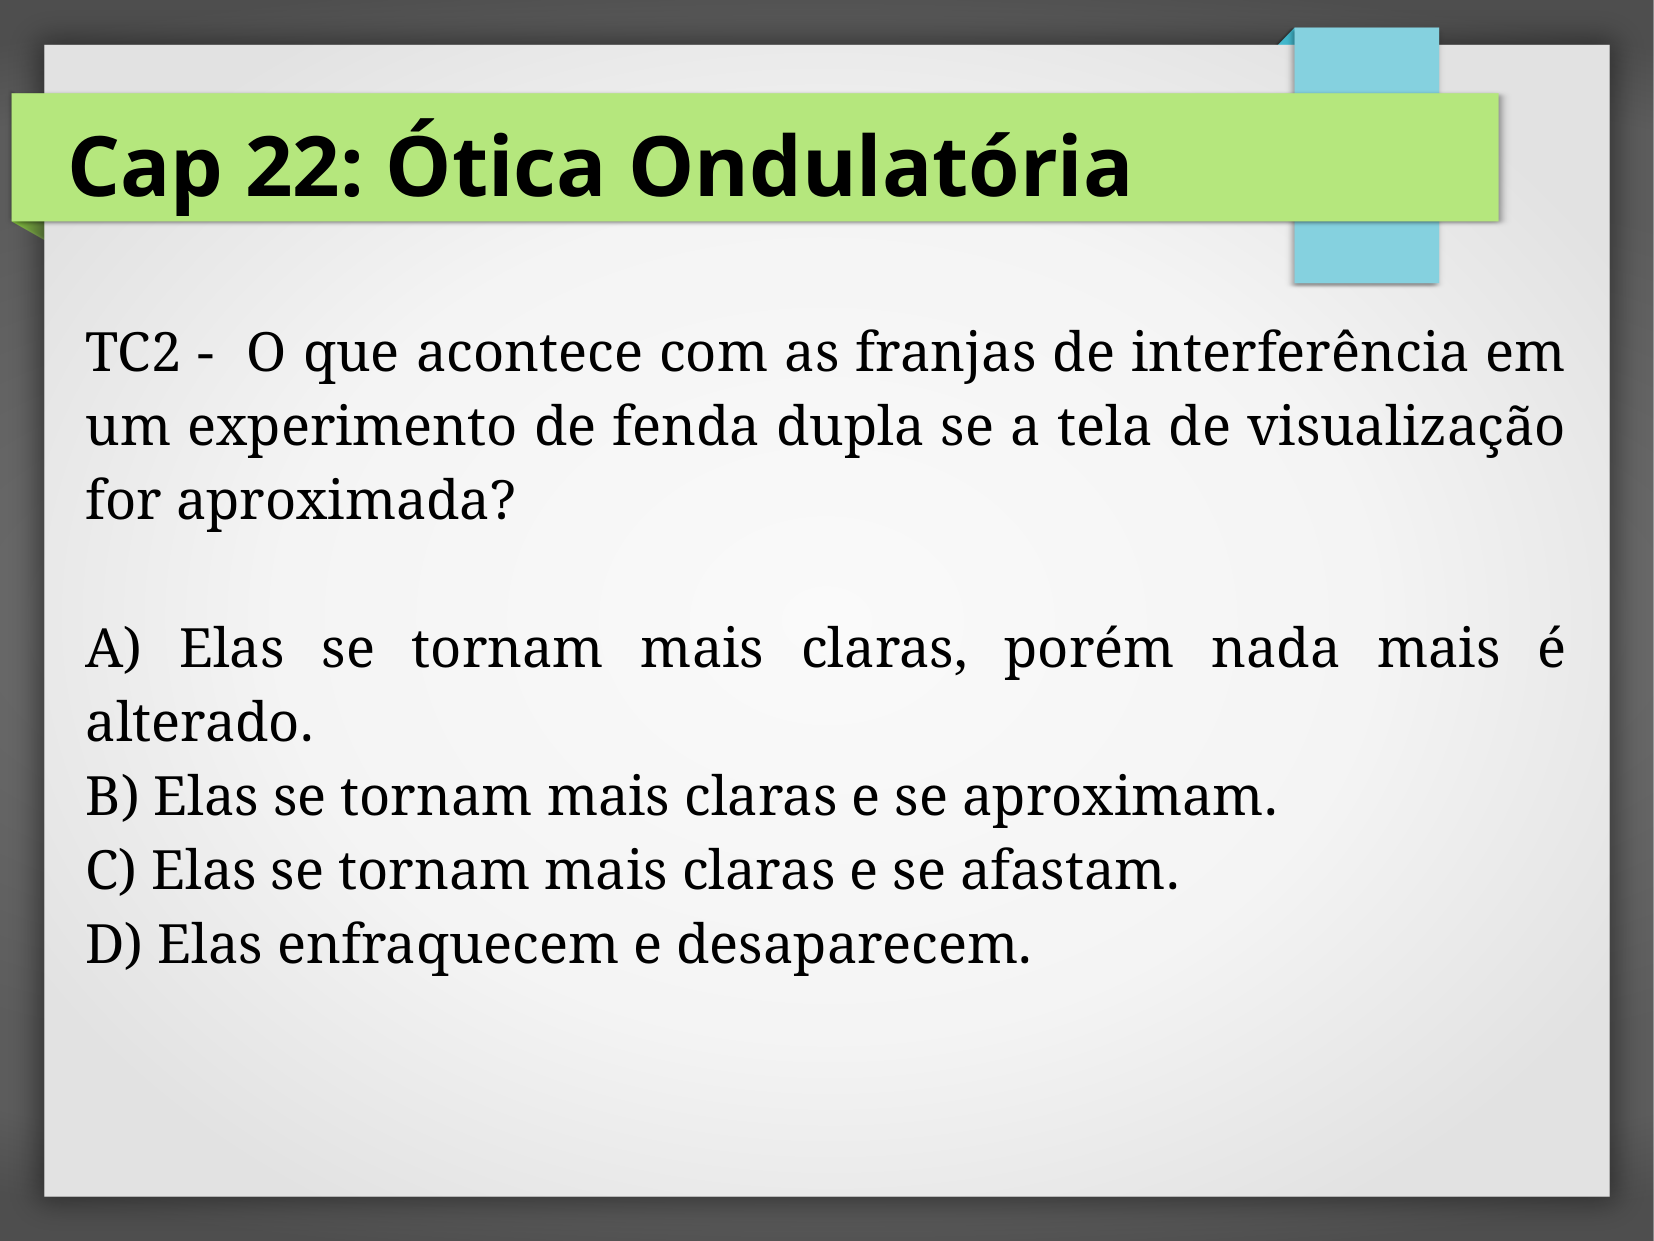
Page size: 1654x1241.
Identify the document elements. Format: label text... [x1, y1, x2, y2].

picture [0, 0, 1654, 1241]
text_box Cap 22: Ótica Ondulatória [53, 100, 1607, 1193]
text_box TC2 - O que acontece com as franjas de interferência em um experimento de fenda dupla se a tela de visualização for aproximada? A) Elas se tornam mais claras, porém nada mais é alterado. B) Elas se tornam mais claras e se aproximam. C) Elas se tornam mais claras e se afastam. D) Elas enfraquecem e desaparecem. [70, 306, 1583, 893]
